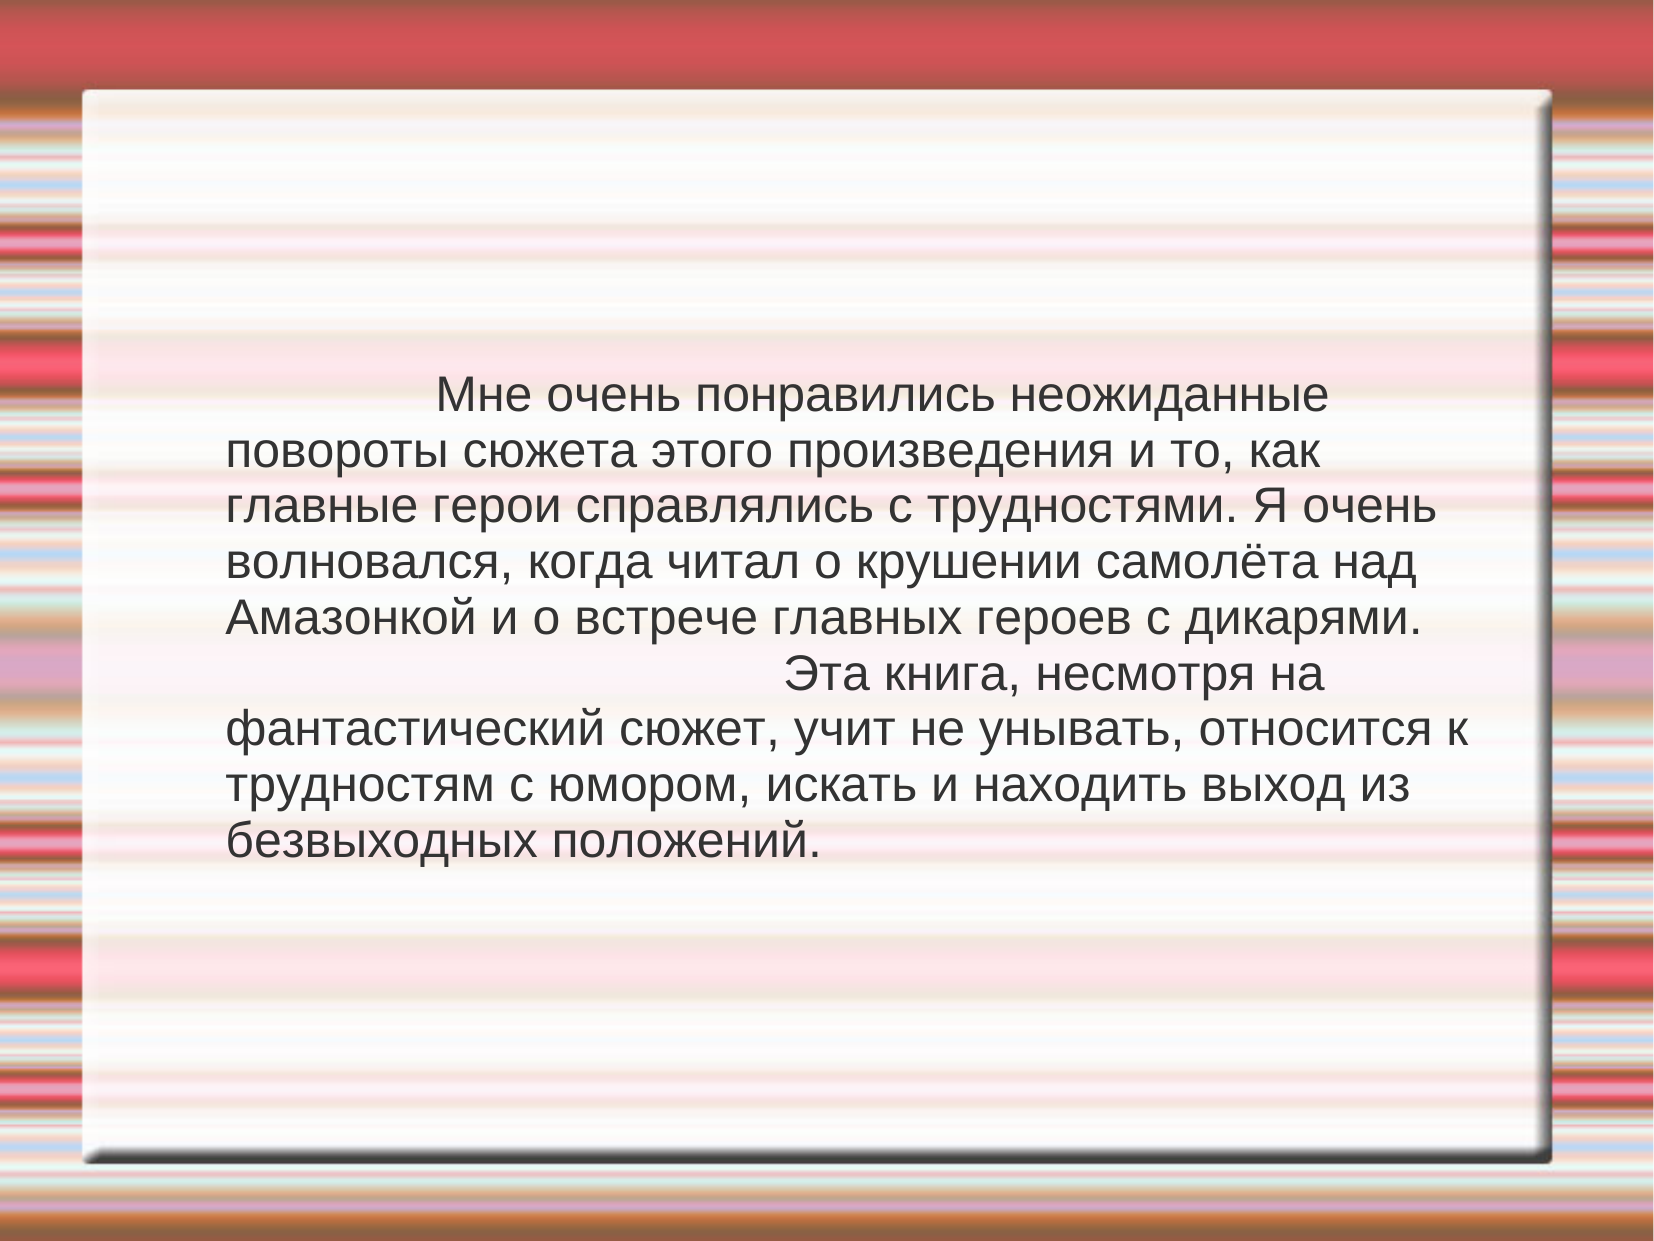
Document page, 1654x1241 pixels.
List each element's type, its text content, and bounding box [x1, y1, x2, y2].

picture [0, 0, 1654, 1241]
list Мне очень понравились неожиданные повороты сюжета этого произведения и то, как главные герои справлялись с трудностями. Я очень волновался, когда читал о крушении самолёта над Амазонкой и о встрече главных героев с дикарями. Эта книга, несмотря на фантастический сюжет, учит не унывать, относится к трудностям с юмором, искать и находить выход из безвыходных положений. [142, 366, 1524, 868]
